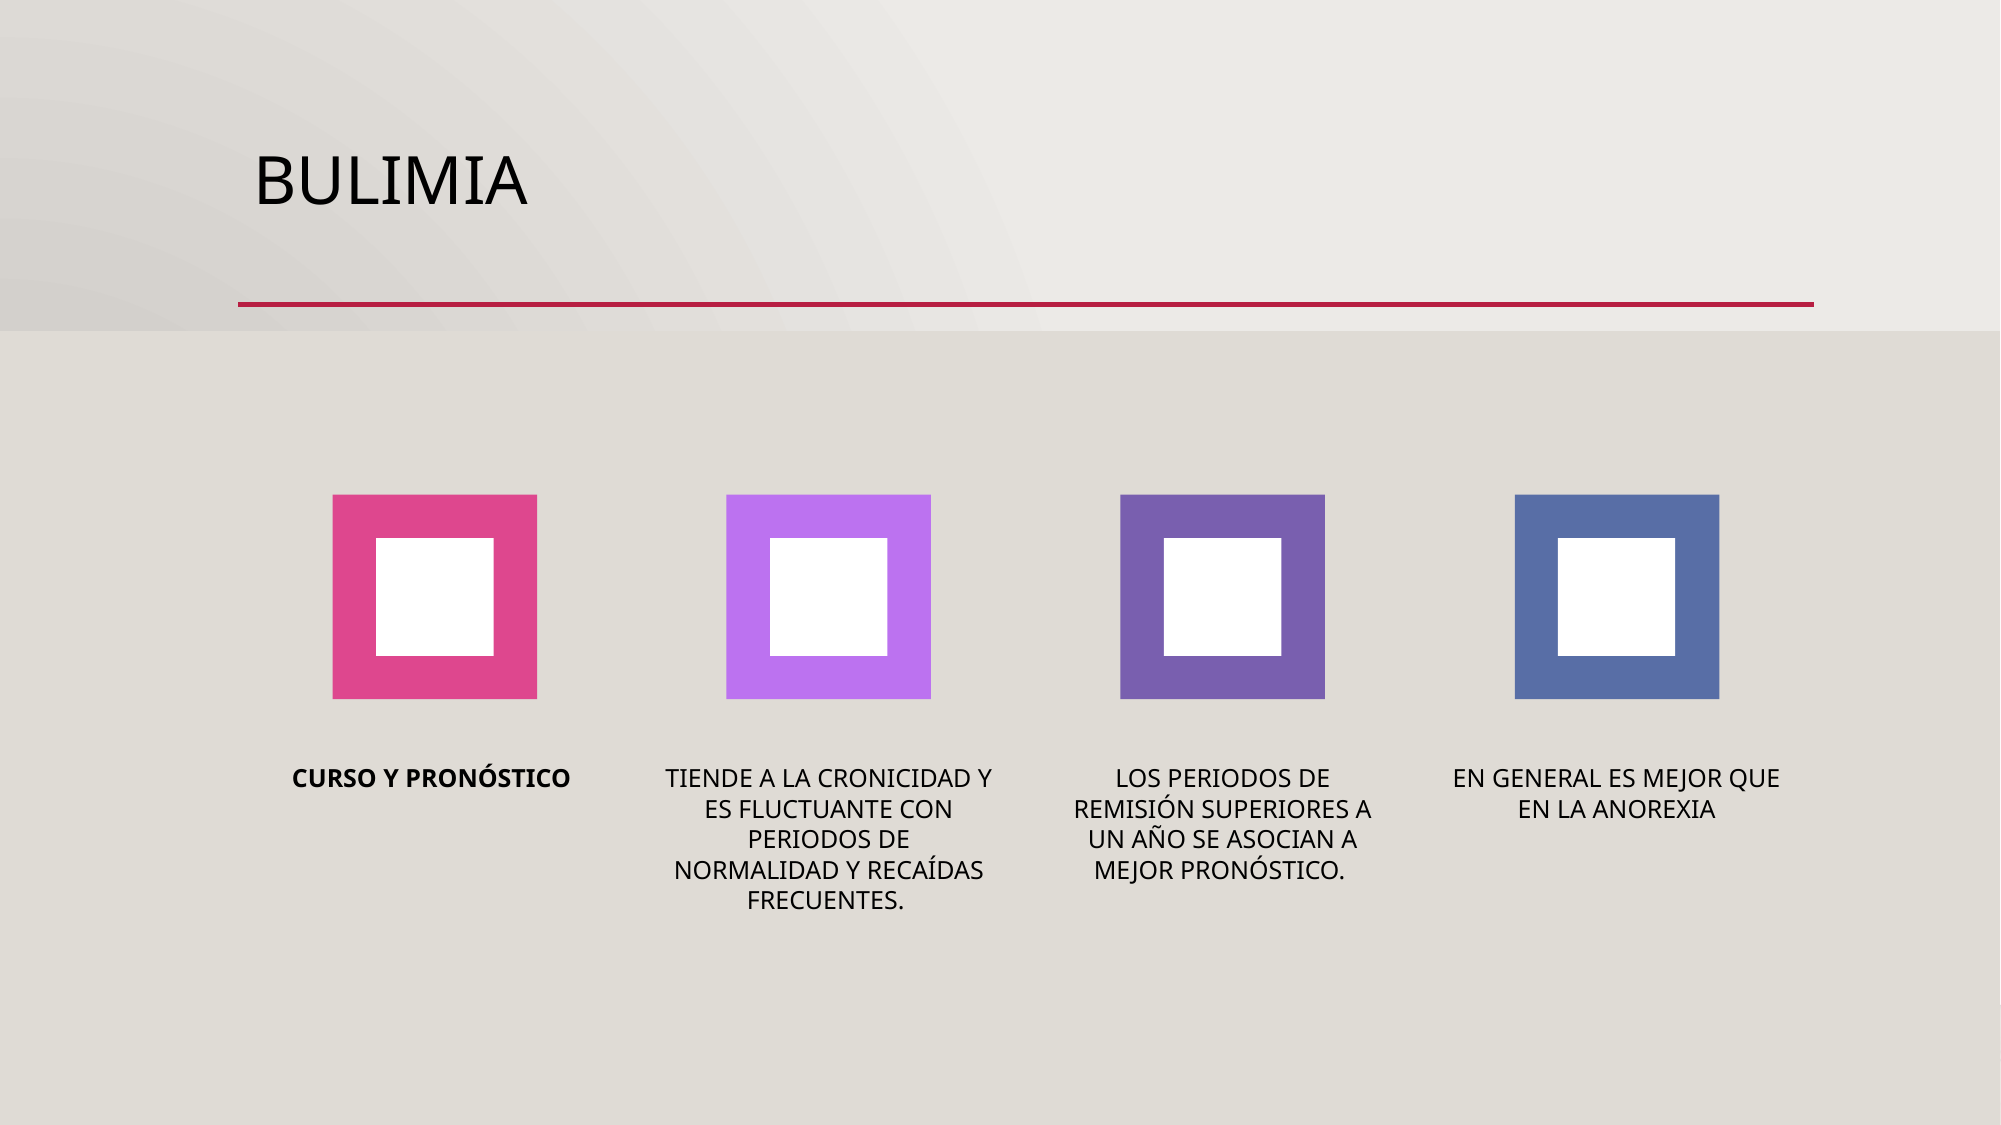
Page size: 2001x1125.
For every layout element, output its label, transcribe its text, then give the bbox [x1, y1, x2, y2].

text_box [0, 0, 2000, 1125]
title BULIMIA [238, 131, 1814, 302]
text_box Curso y pronóstico [267, 762, 603, 882]
text_box Tiende a la cronicidad y es fluctuante con periodos de normalidad y recaídas frecuentes. [661, 762, 997, 882]
text_box En general es mejor que en la anorexia [1449, 762, 1785, 882]
text_box Los periodos de remisión superiores a un año se asocian a mejor pronóstico. [1055, 762, 1391, 882]
